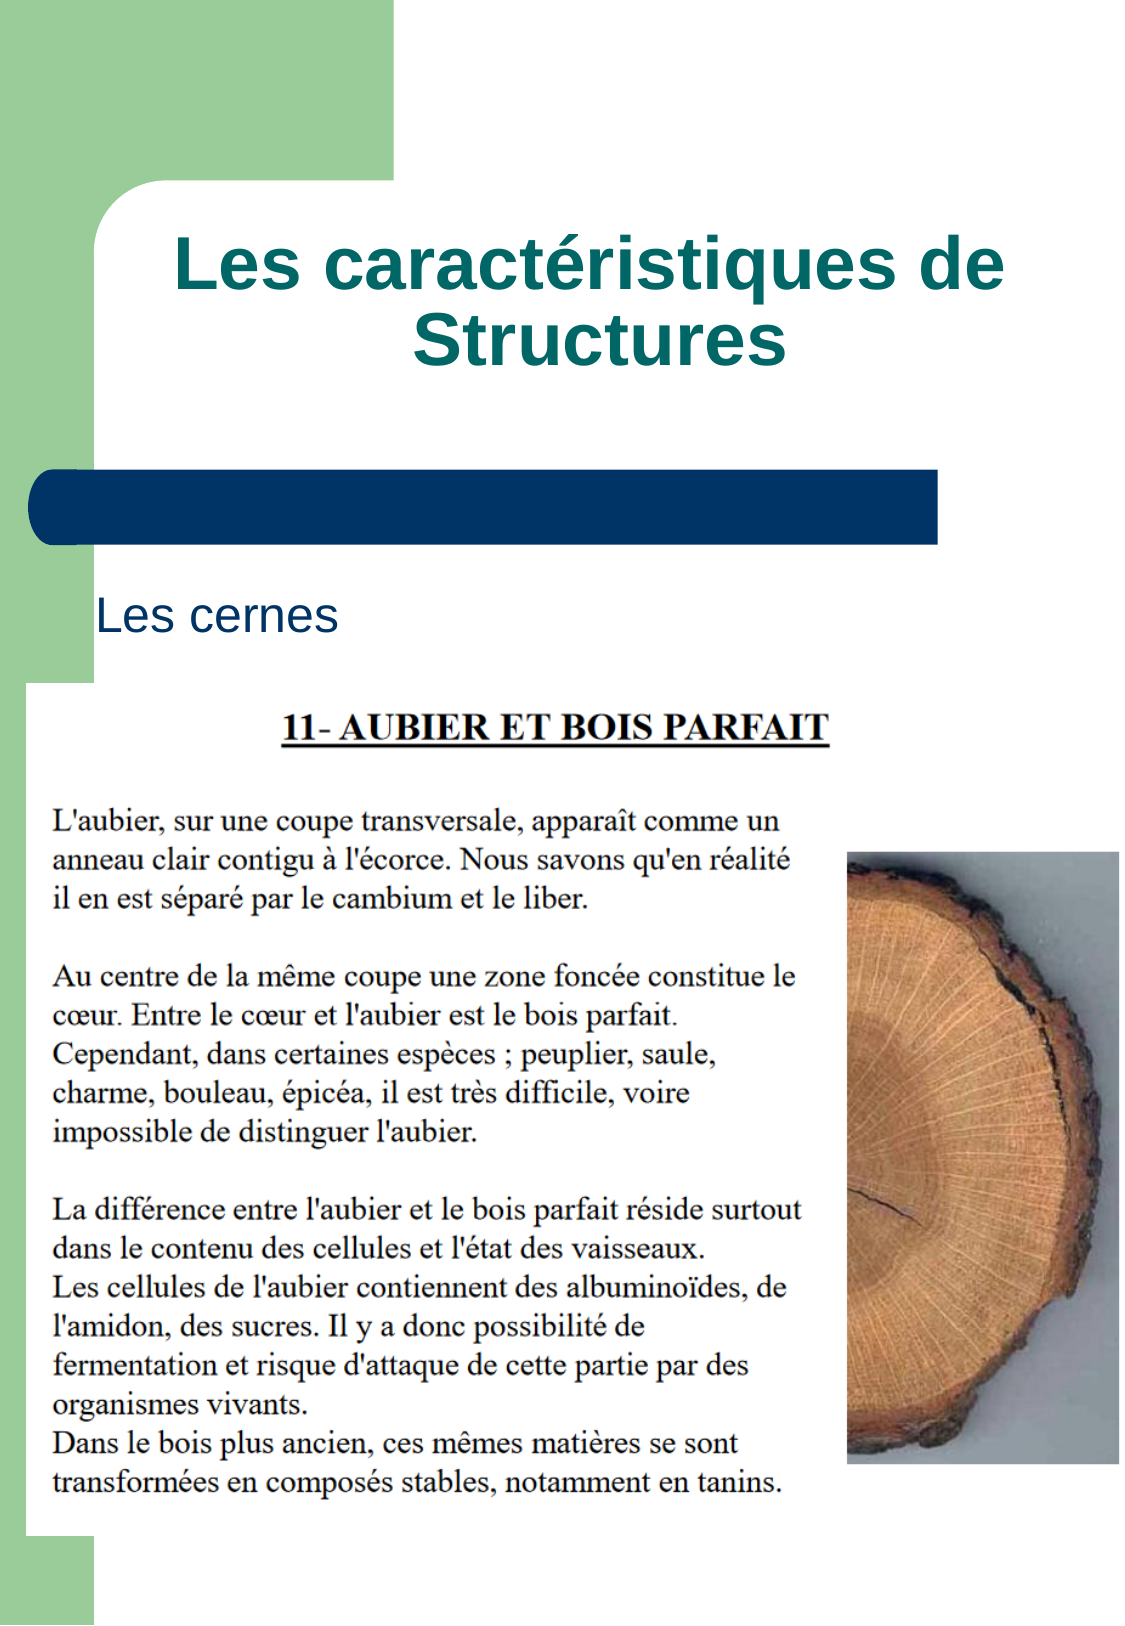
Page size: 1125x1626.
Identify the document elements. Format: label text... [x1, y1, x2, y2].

picture [26, 683, 1125, 1536]
text_box Les cernes [80, 574, 355, 650]
title Les caractéristiques de Structures [108, 177, 1093, 433]
